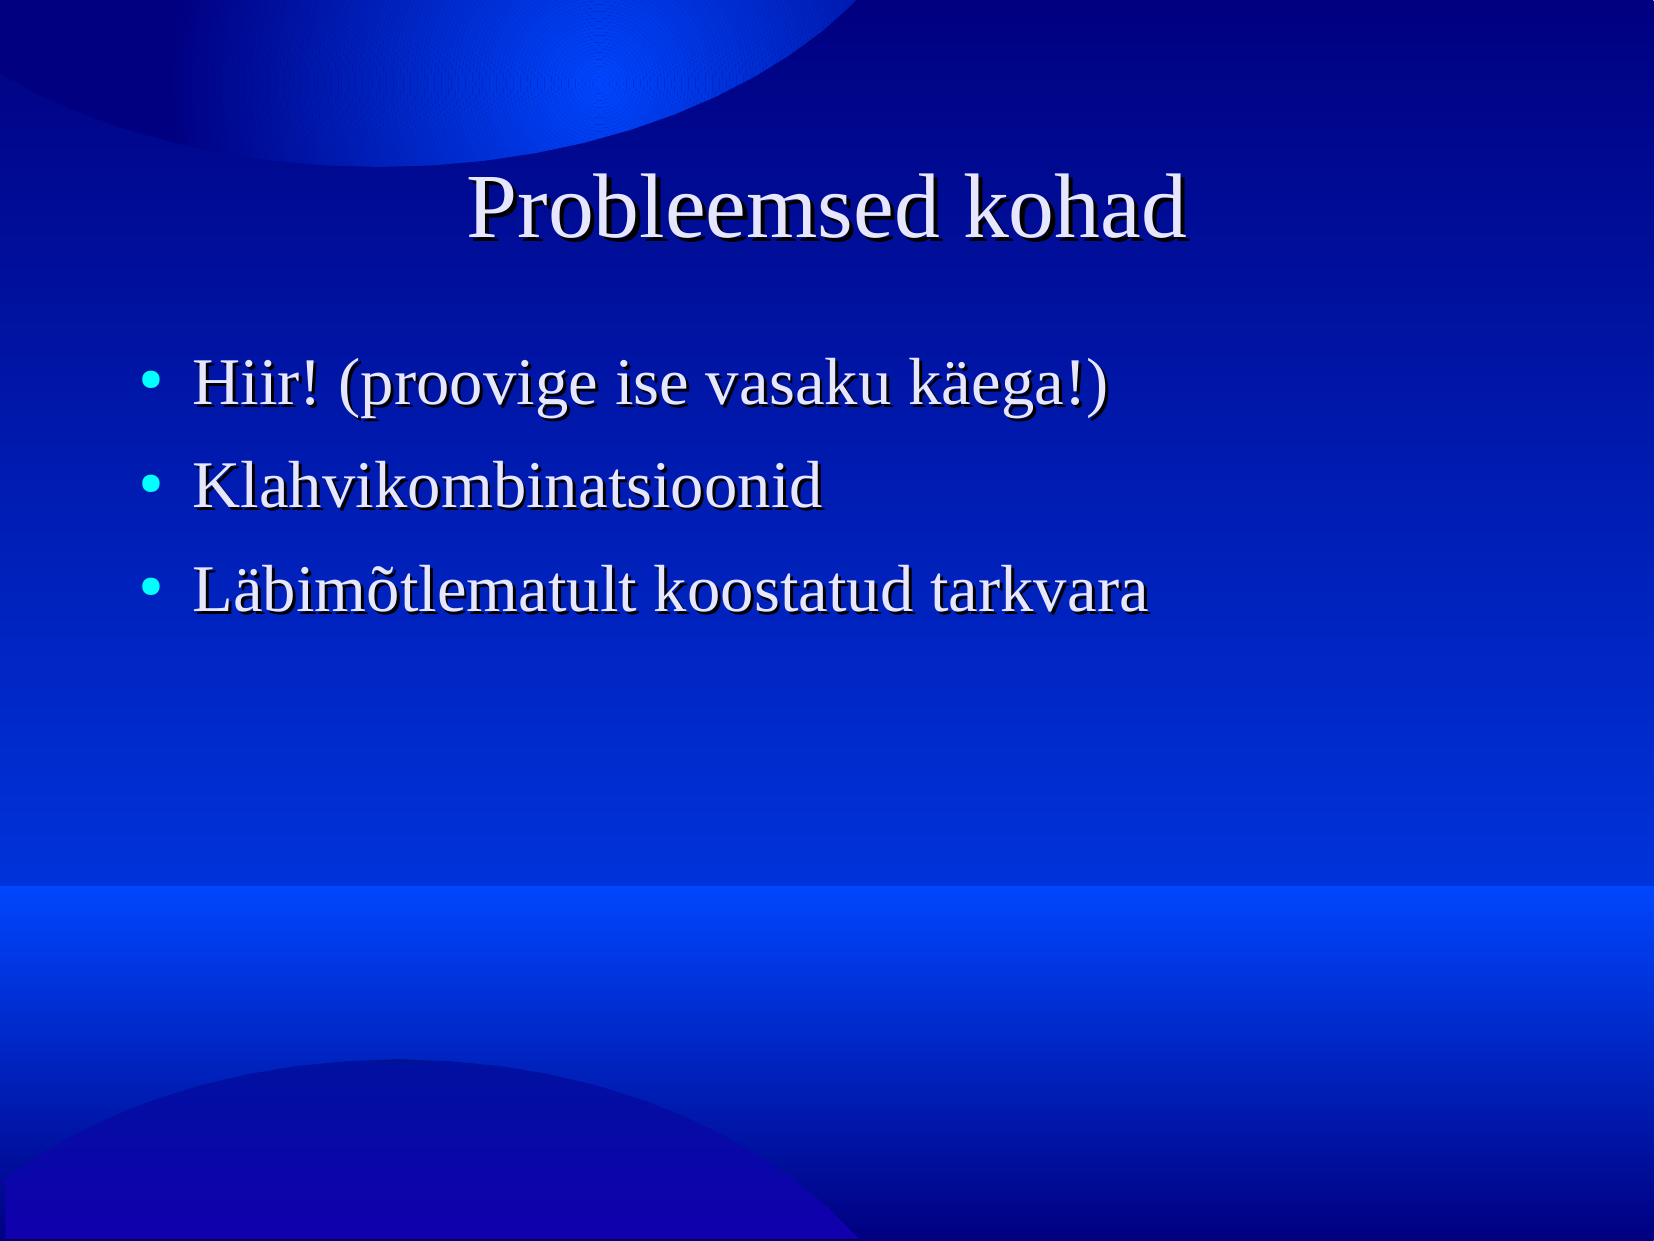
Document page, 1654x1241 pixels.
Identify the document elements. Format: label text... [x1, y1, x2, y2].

list Hiir! (proovige ise vasaku käega!) Klahvikombinatsioonid Läbimõtlematult koostatud tarkvara [121, 344, 1534, 1127]
title Probleemsed kohad [121, 102, 1534, 311]
